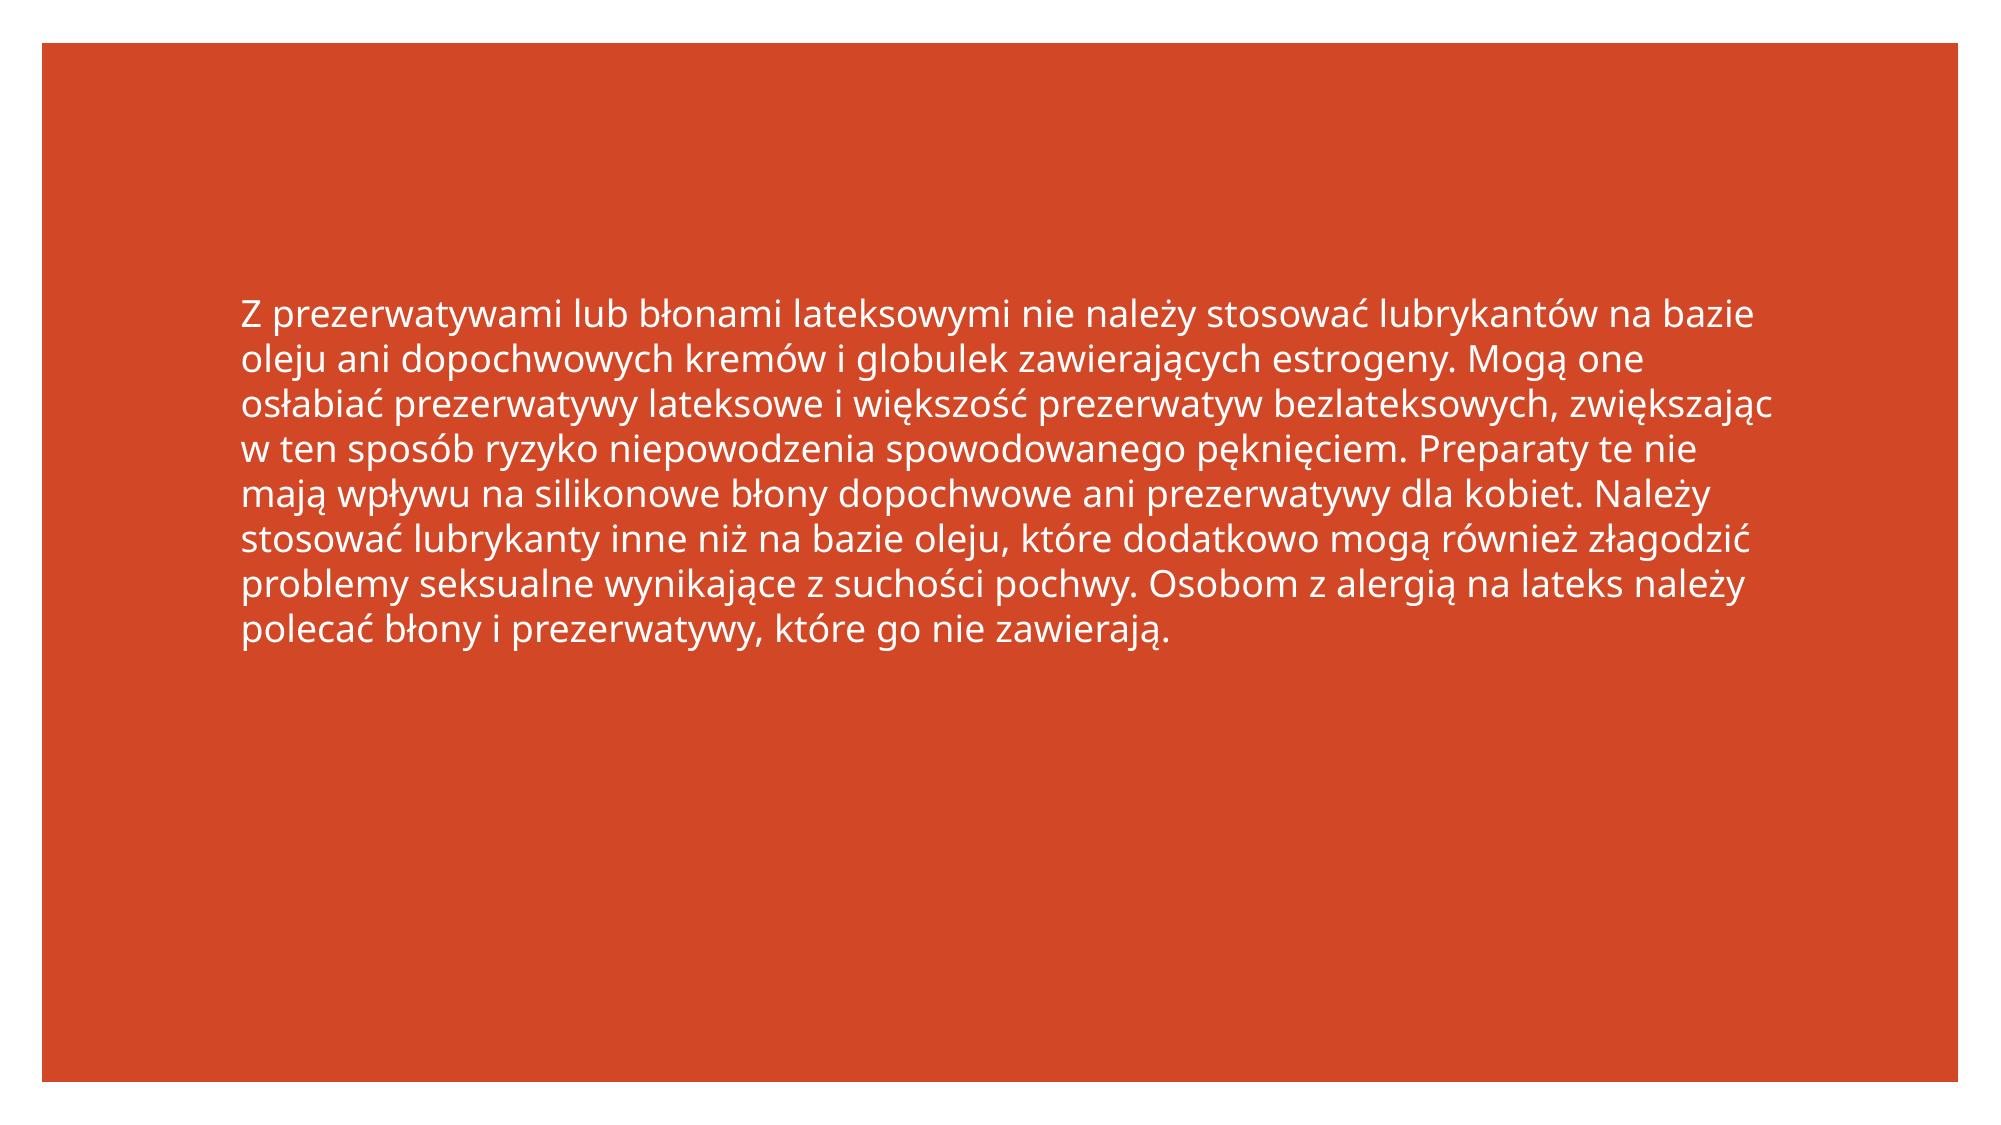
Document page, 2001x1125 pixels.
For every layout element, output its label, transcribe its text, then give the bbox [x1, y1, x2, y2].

text_box Z prezerwatywami lub błonami lateksowymi nie należy stosować lubrykantów na bazie oleju ani dopochwowych kremów i globulek zawierających estrogeny. Mogą one osłabiać prezerwatywy lateksowe i większość prezerwatyw bezlateksowych, zwiększając w ten sposób ryzyko niepowodzenia spowodowanego pęknięciem. Preparaty te nie mają wpływu na silikonowe błony dopochwowe ani prezerwatywy dla kobiet. Należy stosować lubrykanty inne niż na bazie oleju, które dodatkowo mogą również złagodzić problemy seksualne wynikające z suchości pochwy. Osobom z alergią na lateks należy polecać błony i prezerwatywy, które go nie zawierają. [225, 282, 1795, 662]
